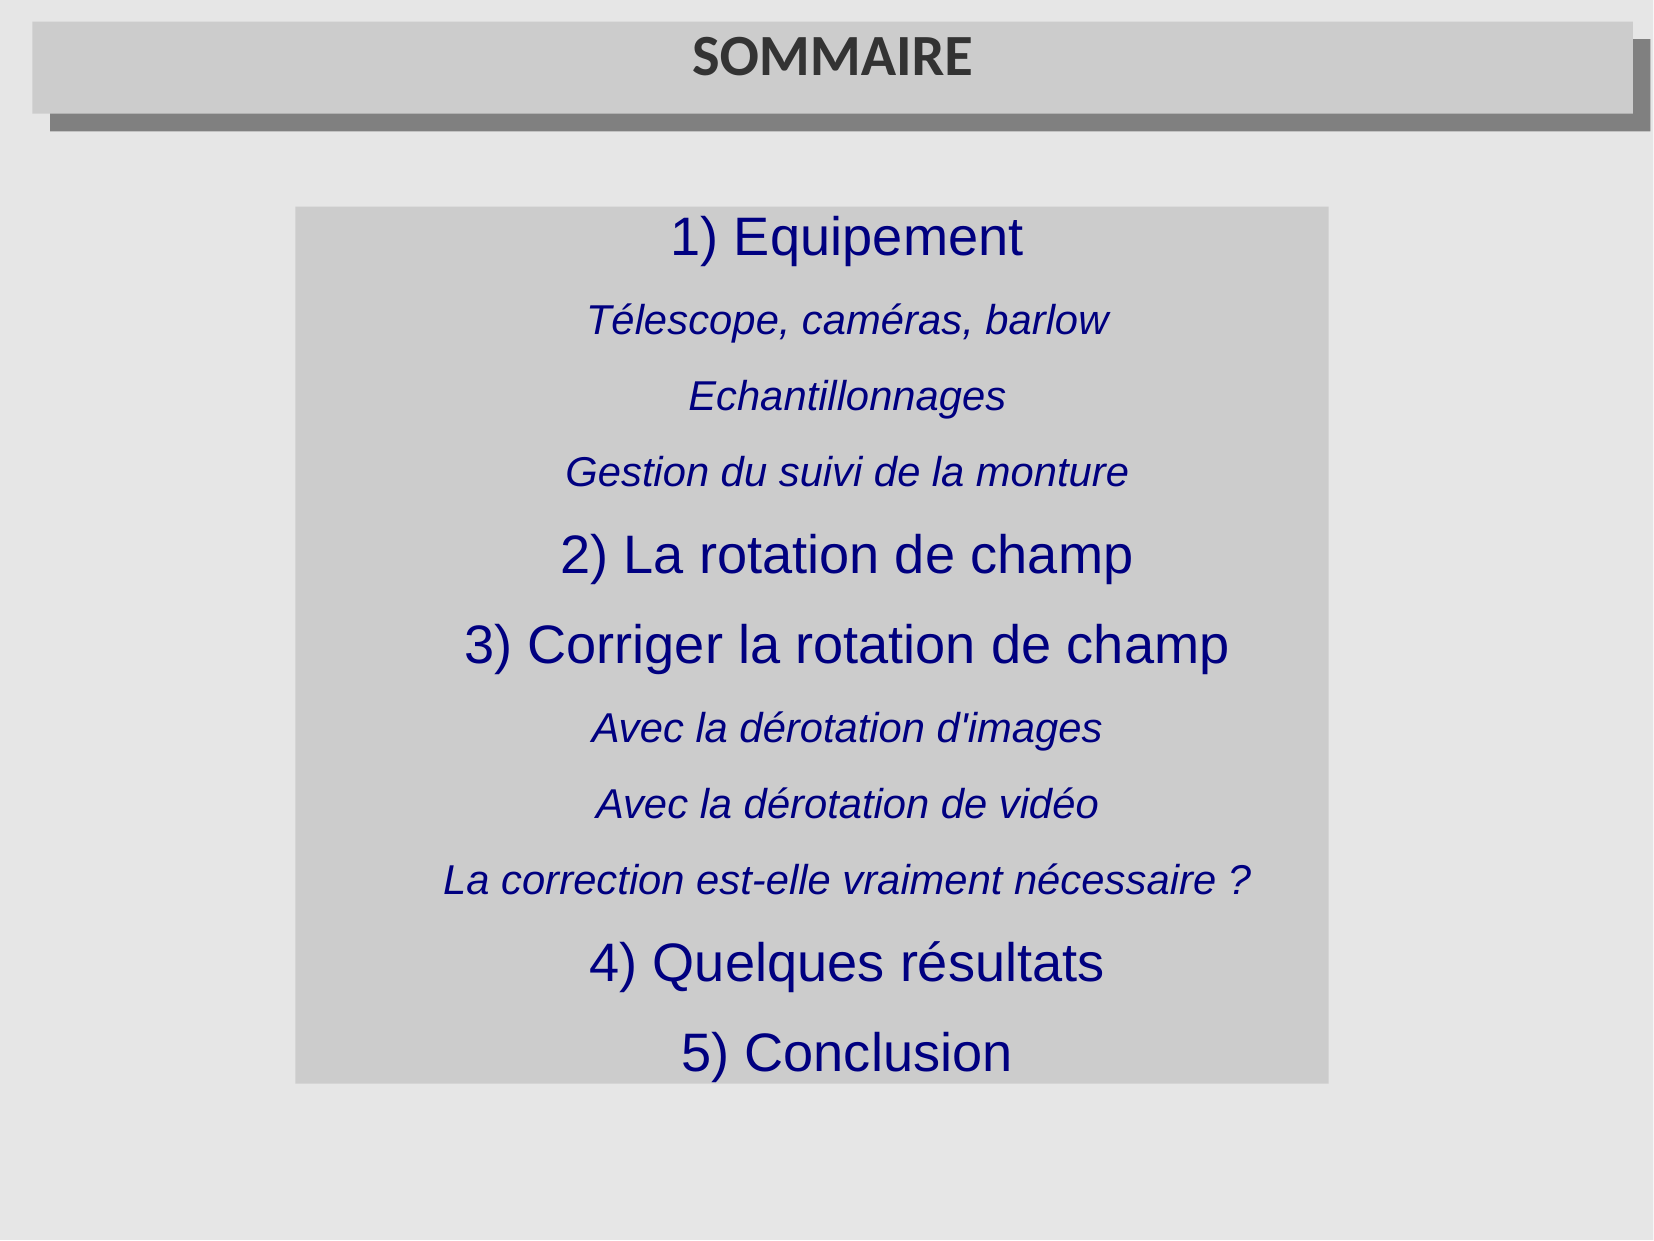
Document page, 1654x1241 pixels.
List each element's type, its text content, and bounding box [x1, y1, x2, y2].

text_box SOMMAIRE [32, 21, 1633, 114]
list 1) Equipement Télescope, caméras, barlow Echantillonnages Gestion du suivi de la monture 2) La rotation de champ 3) Corriger la rotation de champ Avec la dérotation d'images Avec la dérotation de vidéo La correction est-elle vraiment nécessaire ? 4) Quelques résultats 5) Conclusion [295, 206, 1329, 1084]
